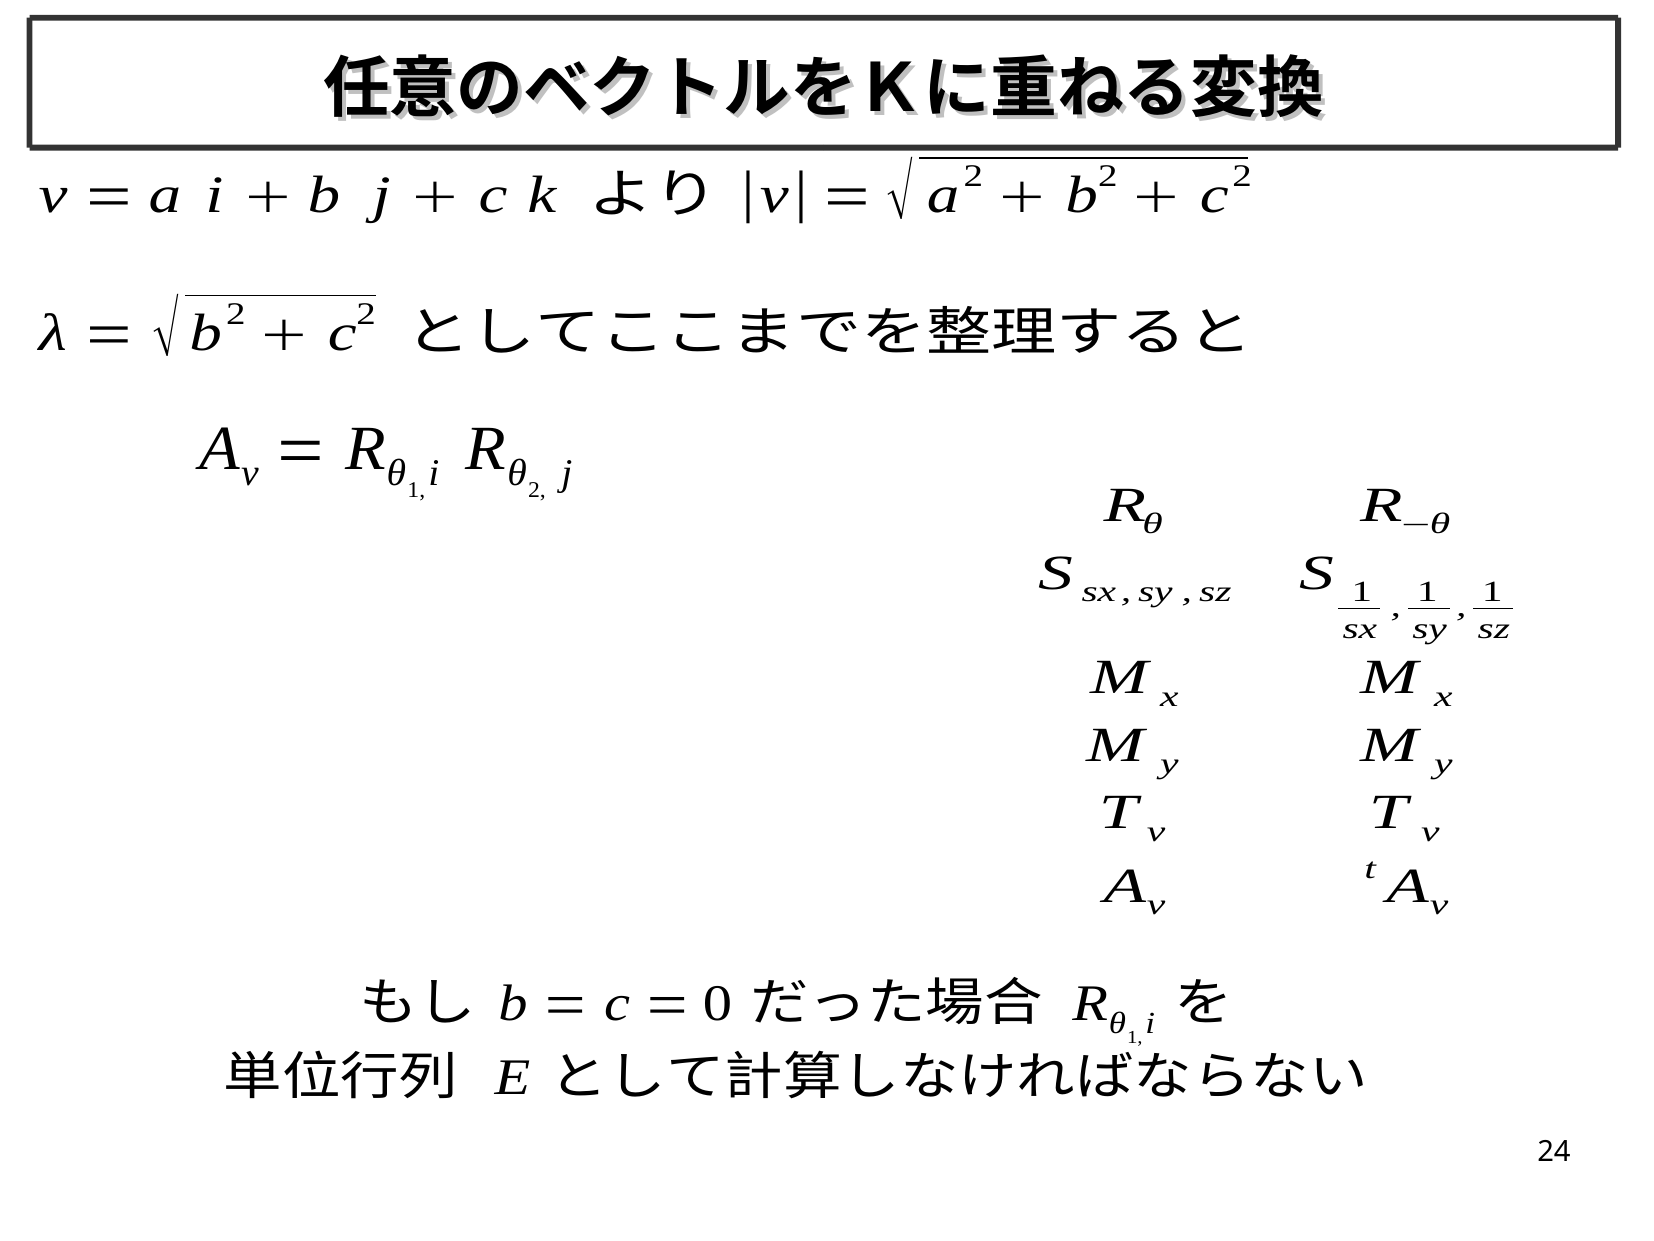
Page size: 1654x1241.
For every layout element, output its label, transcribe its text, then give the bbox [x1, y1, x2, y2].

chart [5, 153, 1267, 365]
chart [174, 414, 587, 502]
chart [198, 975, 1384, 1108]
text_box 任意のベクトルをＫに重ねる変換 [29, 17, 1619, 148]
chart [259, 472, 1532, 922]
